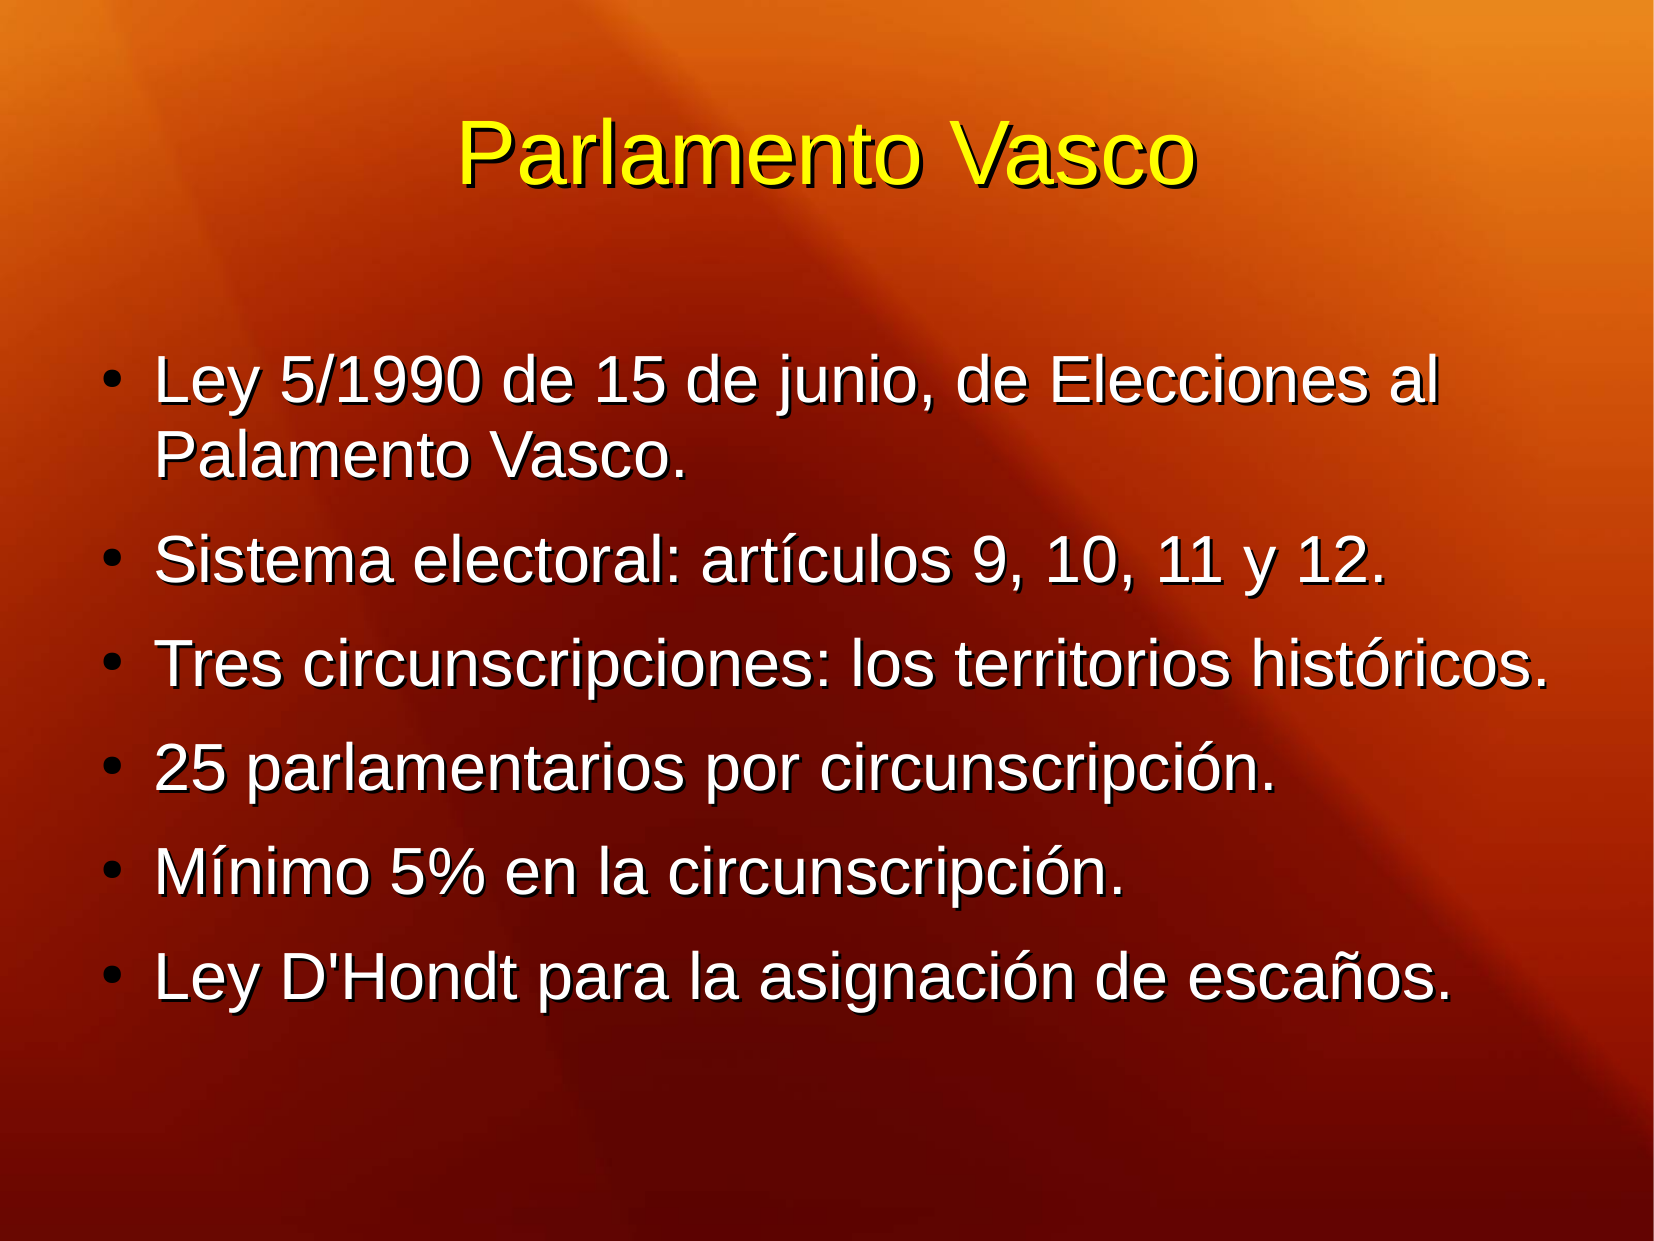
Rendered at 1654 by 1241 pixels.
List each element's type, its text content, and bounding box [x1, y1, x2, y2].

title Parlamento Vasco [82, 49, 1571, 257]
picture [0, 0, 1654, 1241]
list Ley 5/1990 de 15 de junio, de Elecciones al Palamento Vasco. Sistema electoral: artículos 9, 10, 11 y 12. Tres circunscripciones: los territorios históricos. 25 parlamentarios por circunscripción. Mínimo 5% en la circunscripción. Ley D'Hondt para la asignación de escaños. [82, 342, 1571, 1014]
